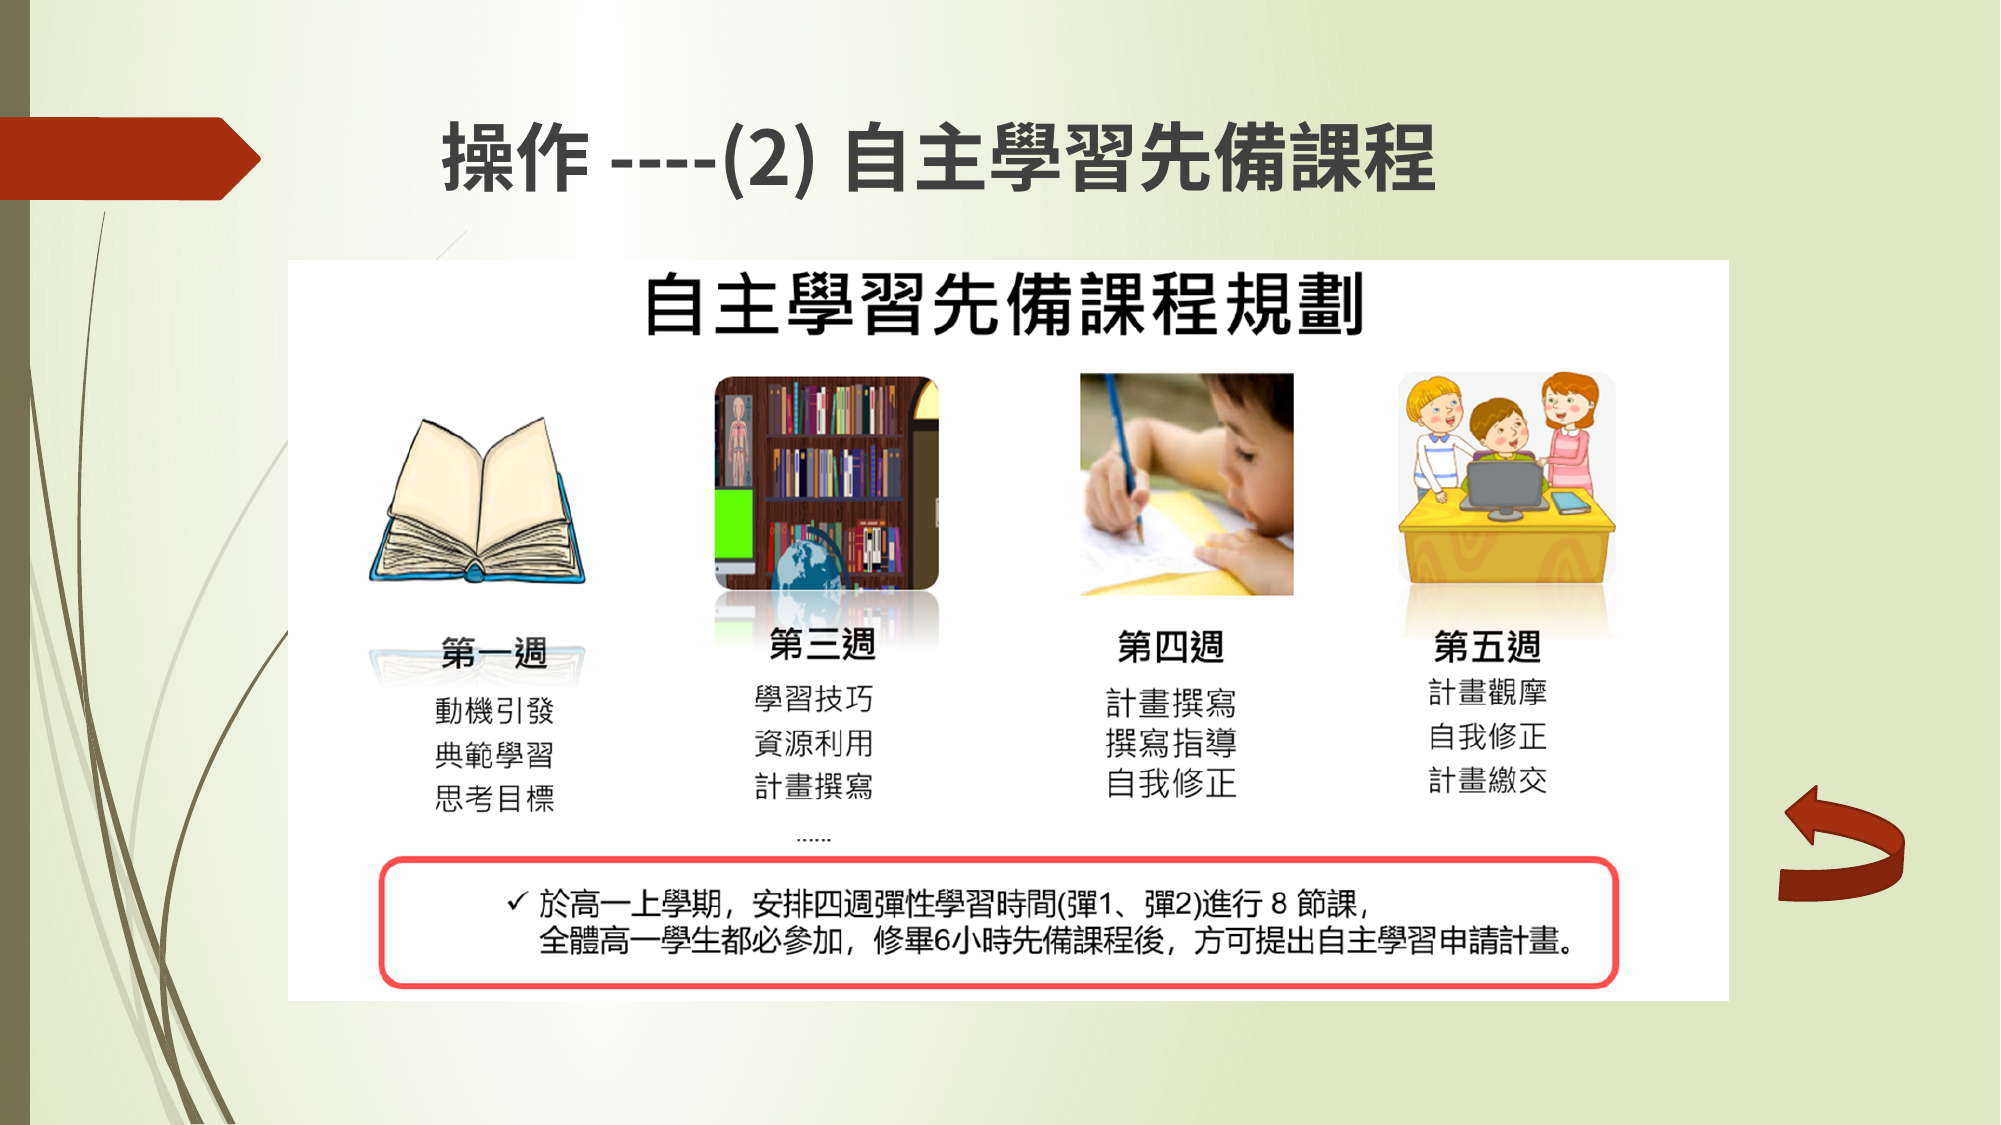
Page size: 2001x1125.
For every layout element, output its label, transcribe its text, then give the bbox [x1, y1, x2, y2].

picture [288, 260, 1729, 1001]
title 操作----(2)自主學習先備課程 [425, 102, 1888, 313]
text_box [1779, 786, 1904, 901]
